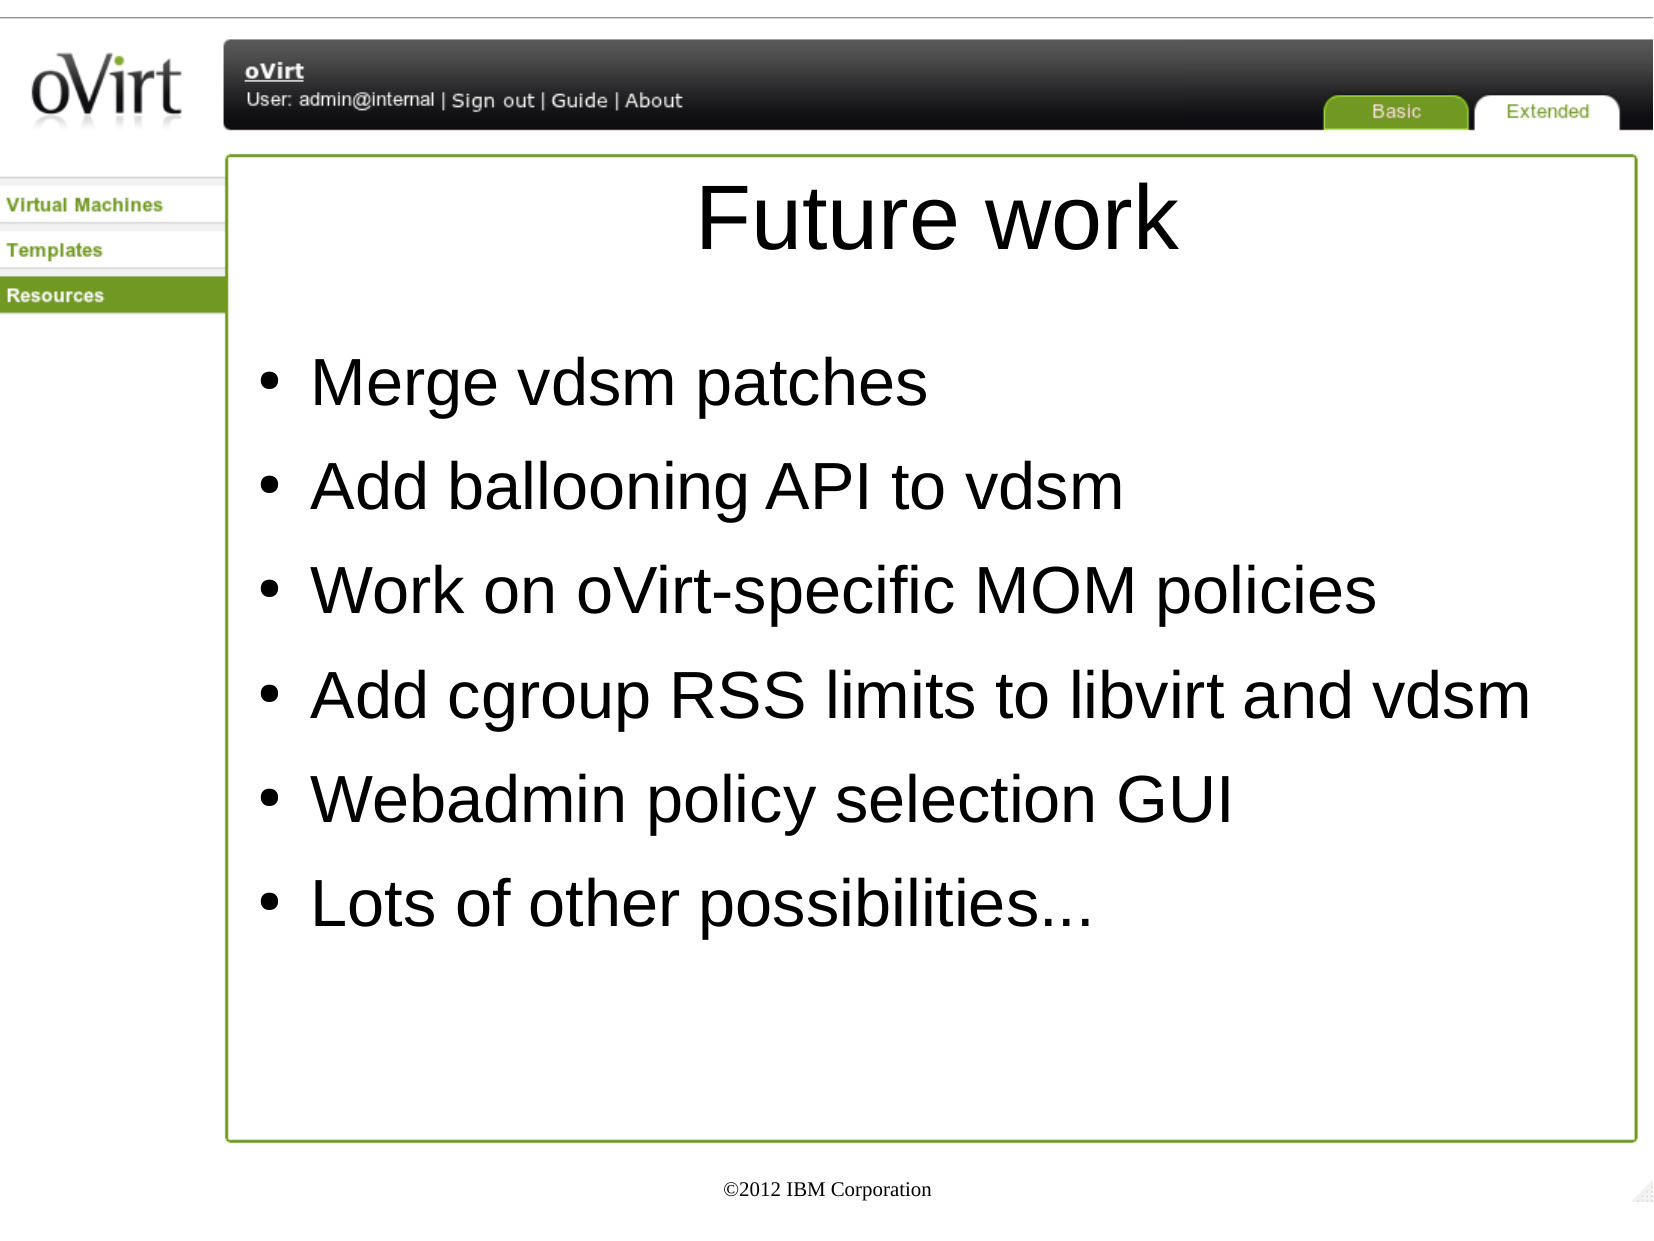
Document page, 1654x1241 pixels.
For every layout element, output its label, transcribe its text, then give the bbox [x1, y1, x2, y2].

picture [0, 17, 1653, 1202]
list Merge vdsm patches Add ballooning API to vdsm Work on oVirt-specific MOM policies Add cgroup RSS limits to libvirt and vdsm Webadmin policy selection GUI Lots of other possibilities... [240, 345, 1571, 1133]
title Future work [240, 114, 1636, 322]
